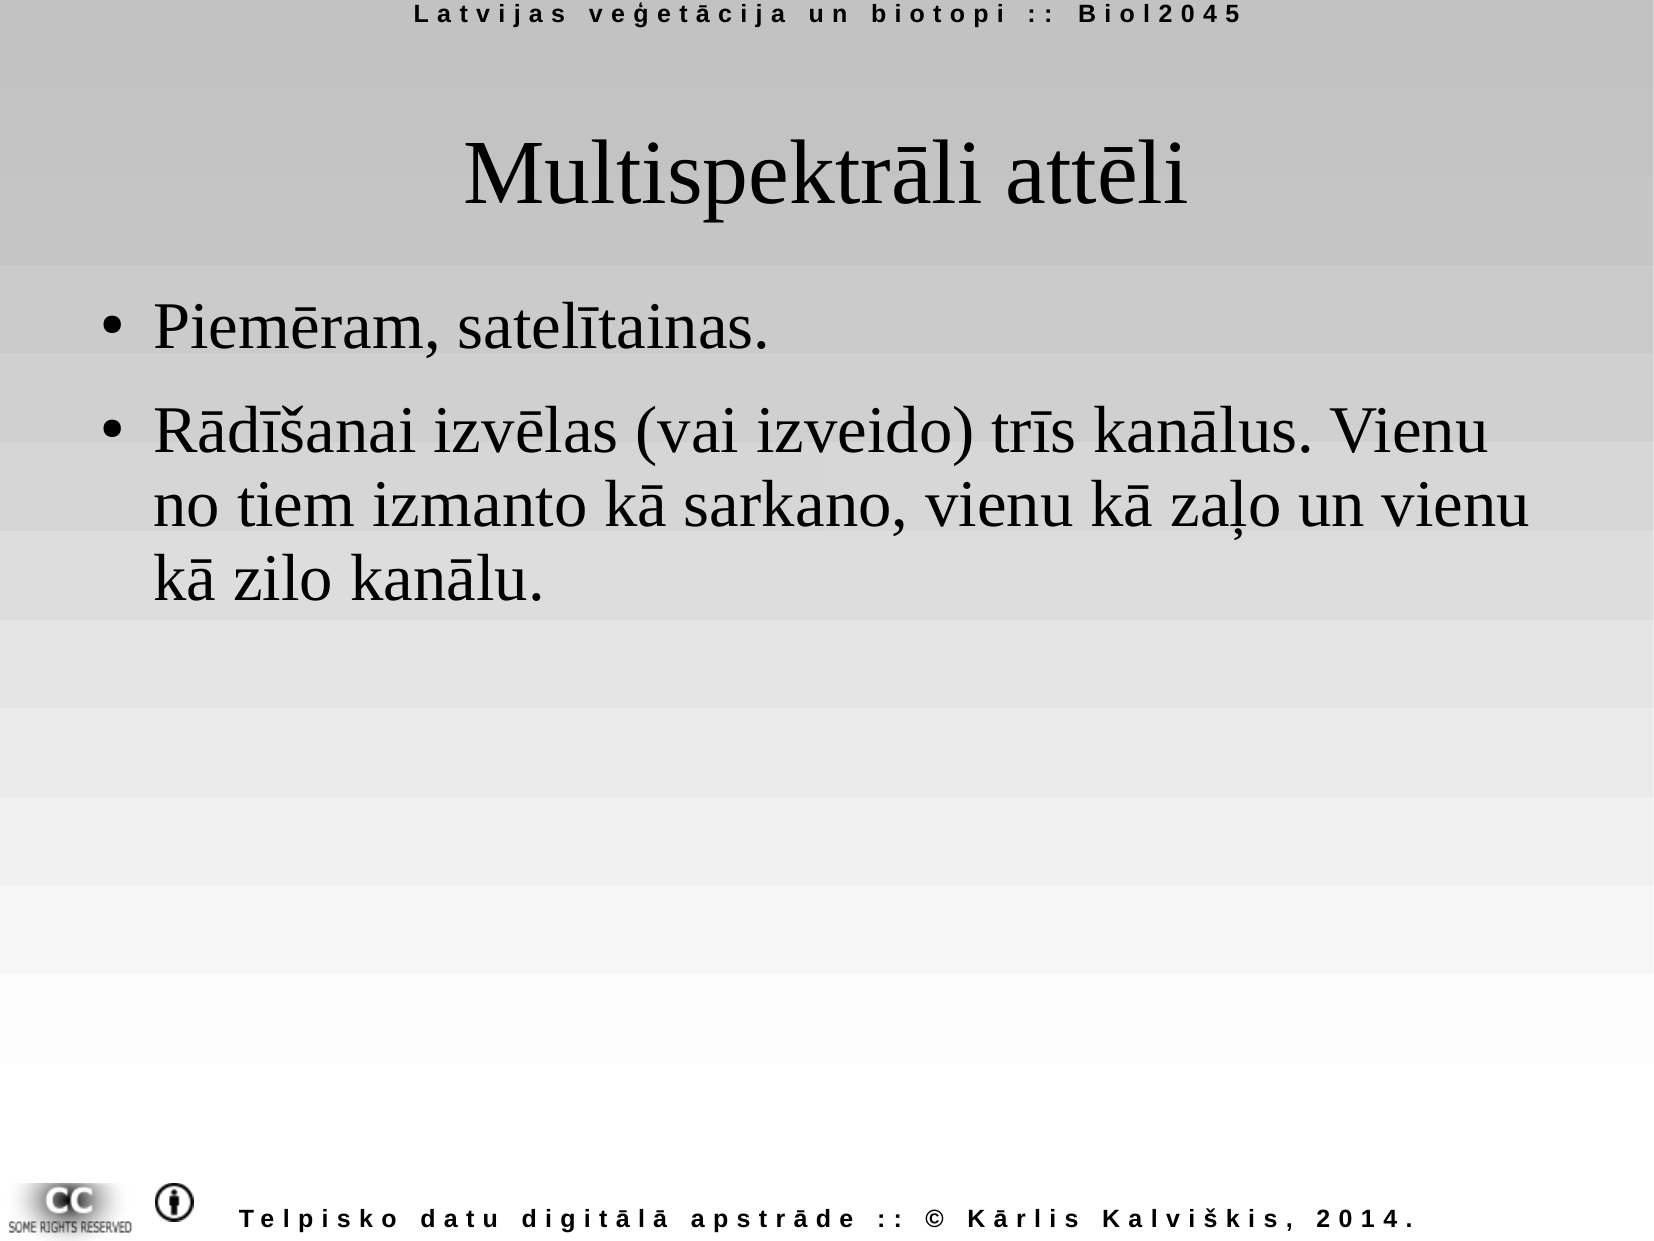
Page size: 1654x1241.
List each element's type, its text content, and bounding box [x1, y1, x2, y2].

title Multispektrāli attēli [29, 49, 1625, 296]
list Piemēram, satelītainas. Rādīšanai izvēlas (vai izveido) trīs kanālus. Vienu no tiem izmanto kā sarkano, vienu kā zaļo un vienu kā zilo kanālu. [82, 289, 1571, 1113]
picture [0, 0, 1654, 1241]
